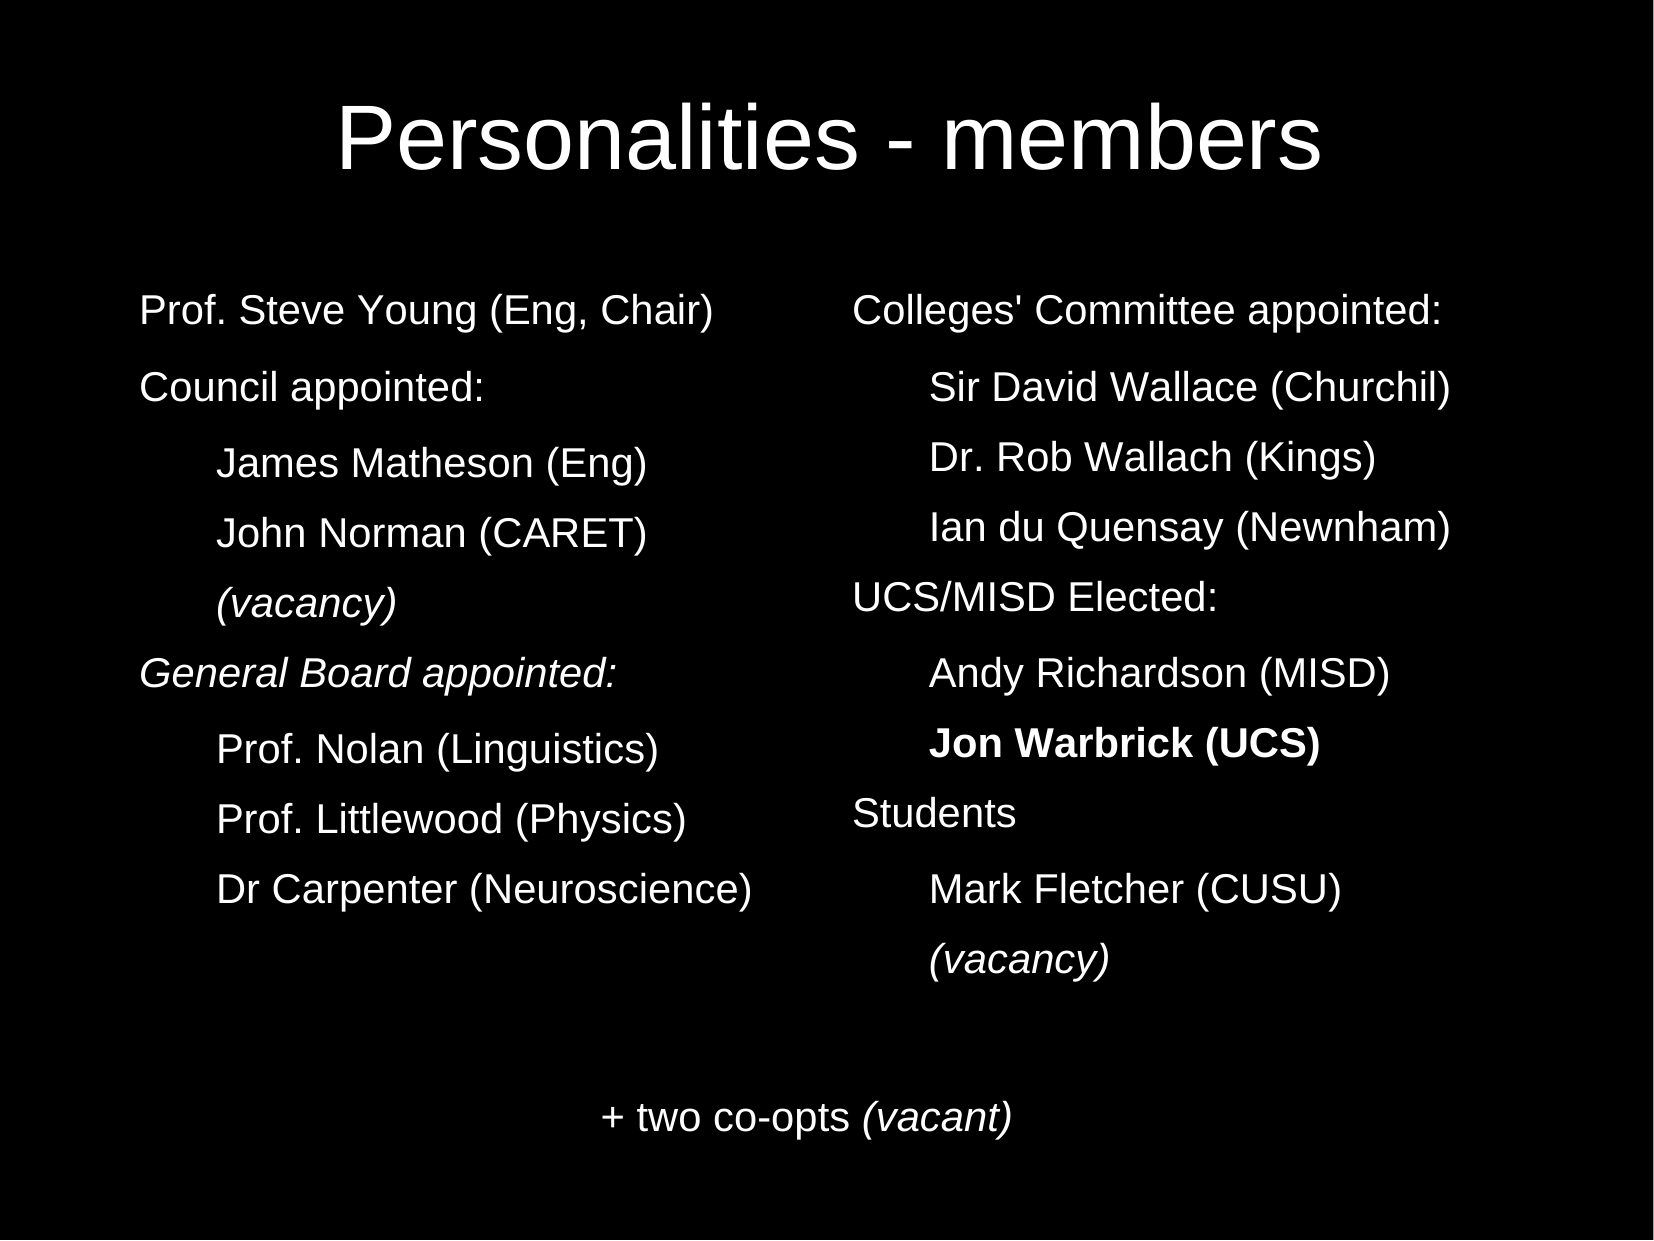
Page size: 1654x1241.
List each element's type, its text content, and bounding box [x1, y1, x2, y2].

list Prof. Steve Young (Eng, Chair) Council appointed: James Matheson (Eng) John Norman (CARET) (vacancy) General Board appointed: Prof. Nolan (Linguistics) Prof. Littlewood (Physics) Dr Carpenter (Neuroscience) [121, 287, 811, 1191]
list Colleges' Committee appointed: Sir David Wallace (Churchil) Dr. Rob Wallach (Kings) Ian du Quensay (Newnham) UCS/MISD Elected: Andy Richardson (MISD) Jon Warbrick (UCS) Students Mark Fletcher (CUSU) (vacancy) [834, 287, 1524, 1191]
text_box + two co-opts (vacant) [600, 1093, 1014, 1147]
title Personalities - members [123, 34, 1536, 242]
